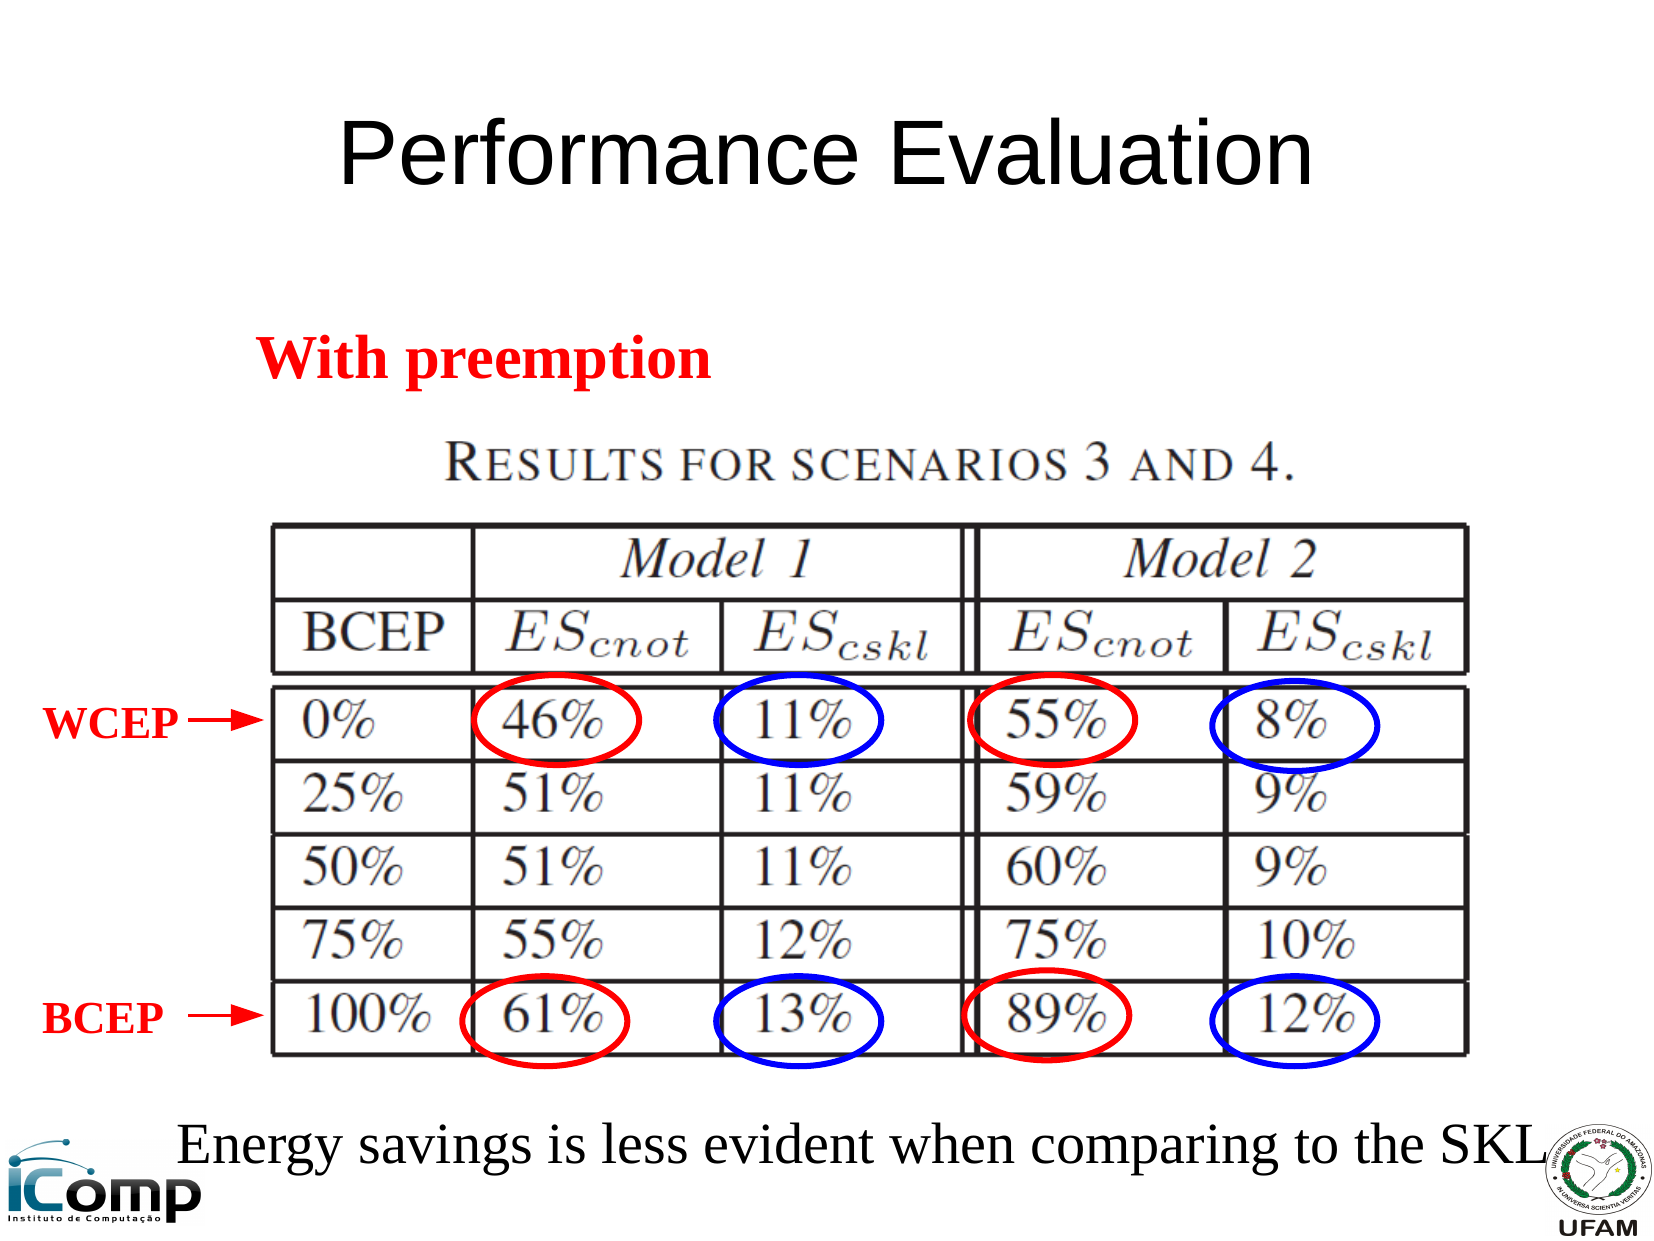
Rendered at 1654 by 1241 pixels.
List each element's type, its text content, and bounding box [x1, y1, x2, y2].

picture [5, 1139, 205, 1226]
text_box With preemption [240, 315, 728, 400]
picture [249, 440, 1484, 1073]
text_box Energy savings is less evident when comparing to the SKL [161, 1104, 1566, 1184]
title Performance Evaluation [82, 49, 1571, 257]
picture [1545, 1124, 1652, 1236]
text_box WCEP [27, 690, 195, 757]
text_box BCEP [27, 985, 179, 1052]
